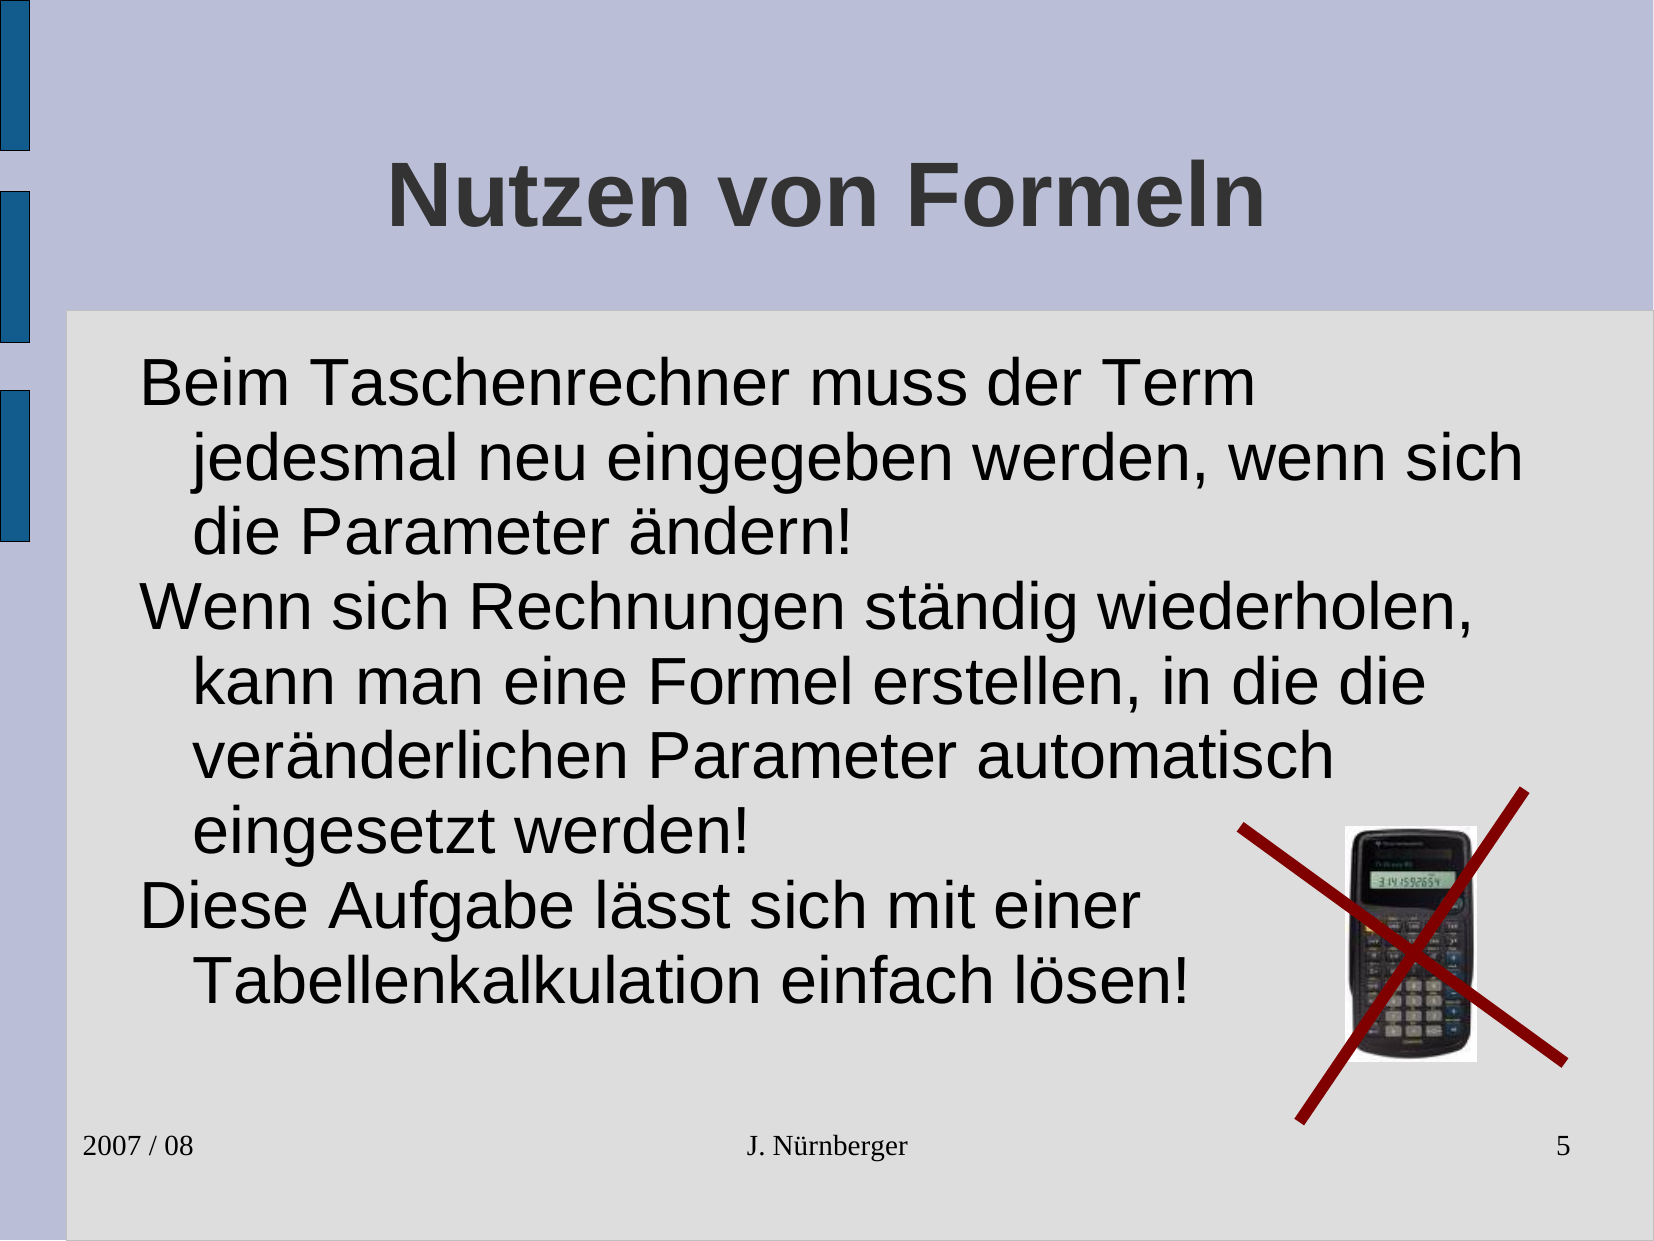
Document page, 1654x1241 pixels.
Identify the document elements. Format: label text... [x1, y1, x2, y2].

list Beim Taschenrechner muss der Term jedesmal neu eingegeben werden, wenn sich die Parameter ändern! Wenn sich Rechnungen ständig wiederholen, kann man eine Formel erstellen, in die die veränderlichen Parameter automatisch eingesetzt werden! Diese Aufgabe lässt sich mit einer Tabellenkalkulation einfach lösen! [121, 344, 1534, 1112]
title Nutzen von Formeln [121, 91, 1534, 299]
picture [1345, 826, 1477, 1062]
